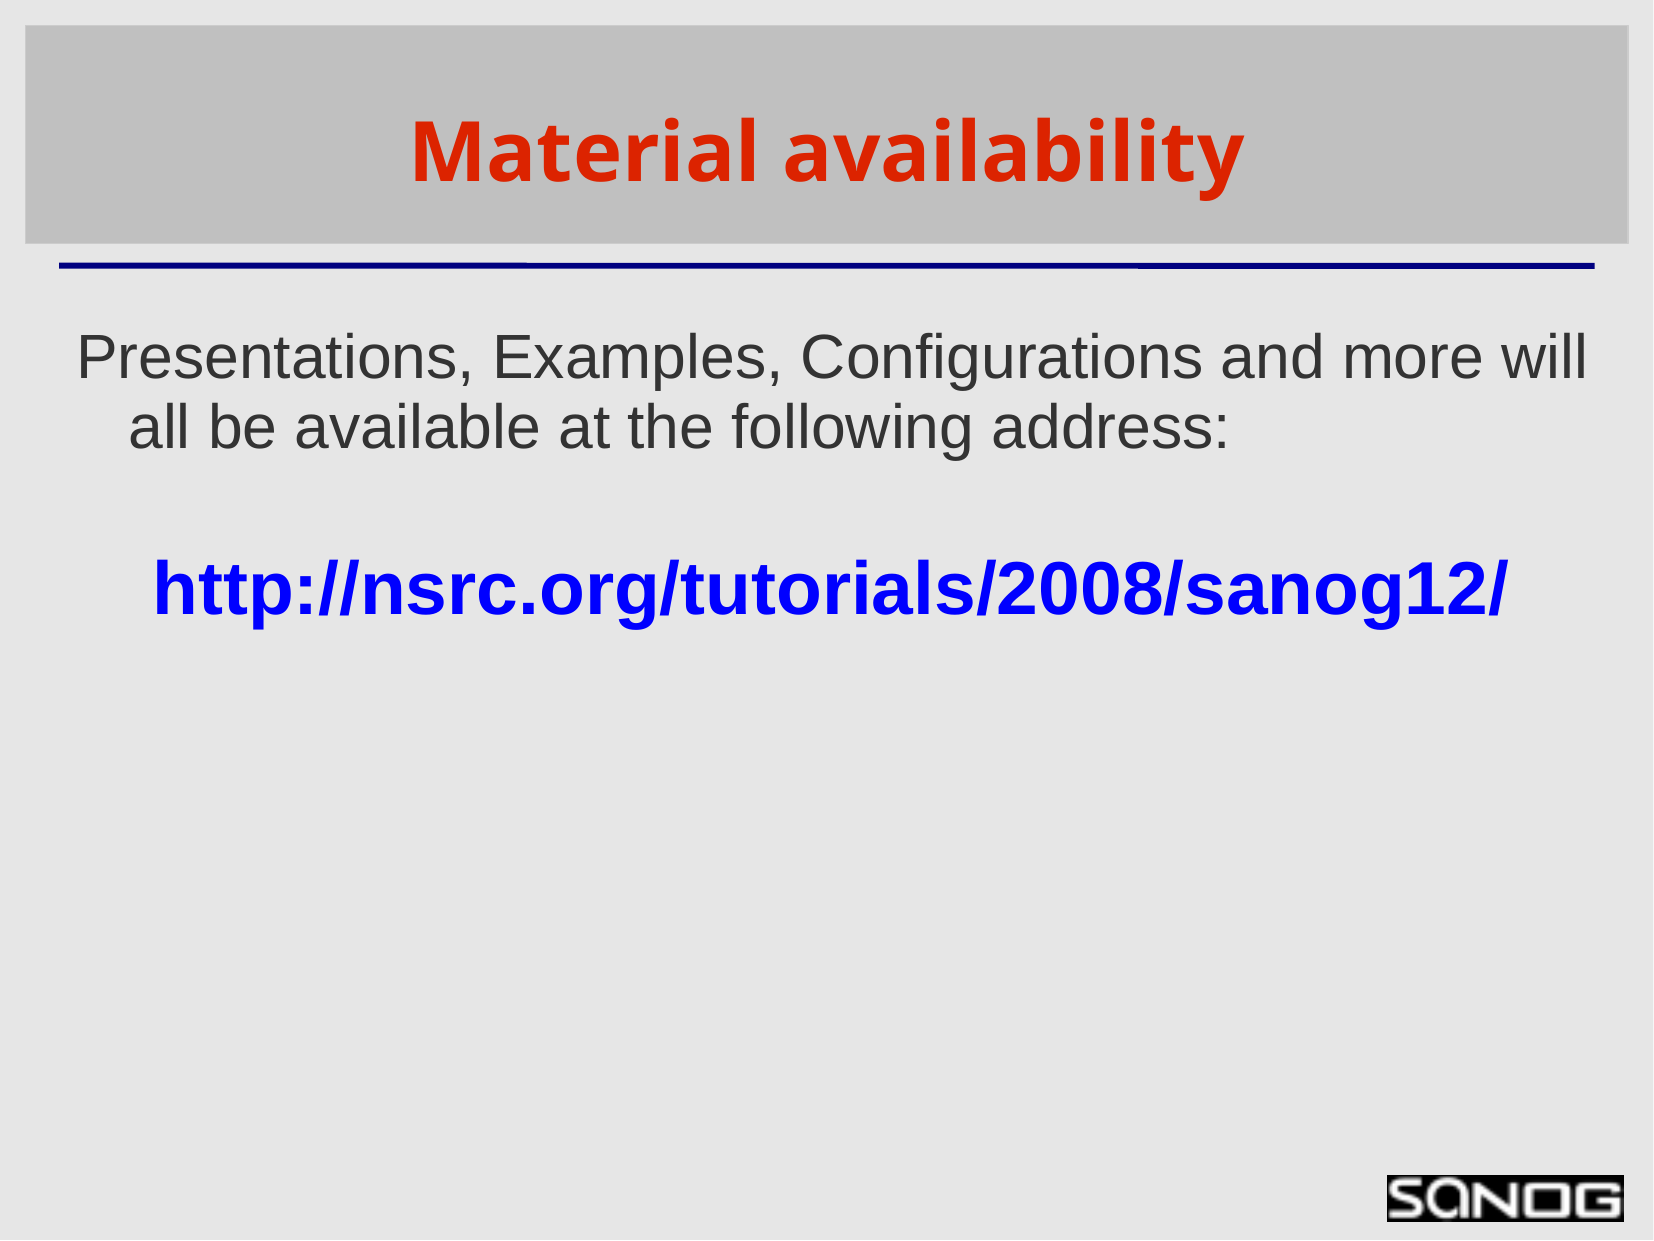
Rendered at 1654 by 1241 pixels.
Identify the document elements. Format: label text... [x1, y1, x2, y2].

list Presentations, Examples, Configurations and more will all be available at the following address: http://nsrc.org/tutorials/2008/sanog12/ [59, 322, 1593, 1116]
picture [1387, 1175, 1624, 1222]
title Material availability [121, 46, 1532, 253]
